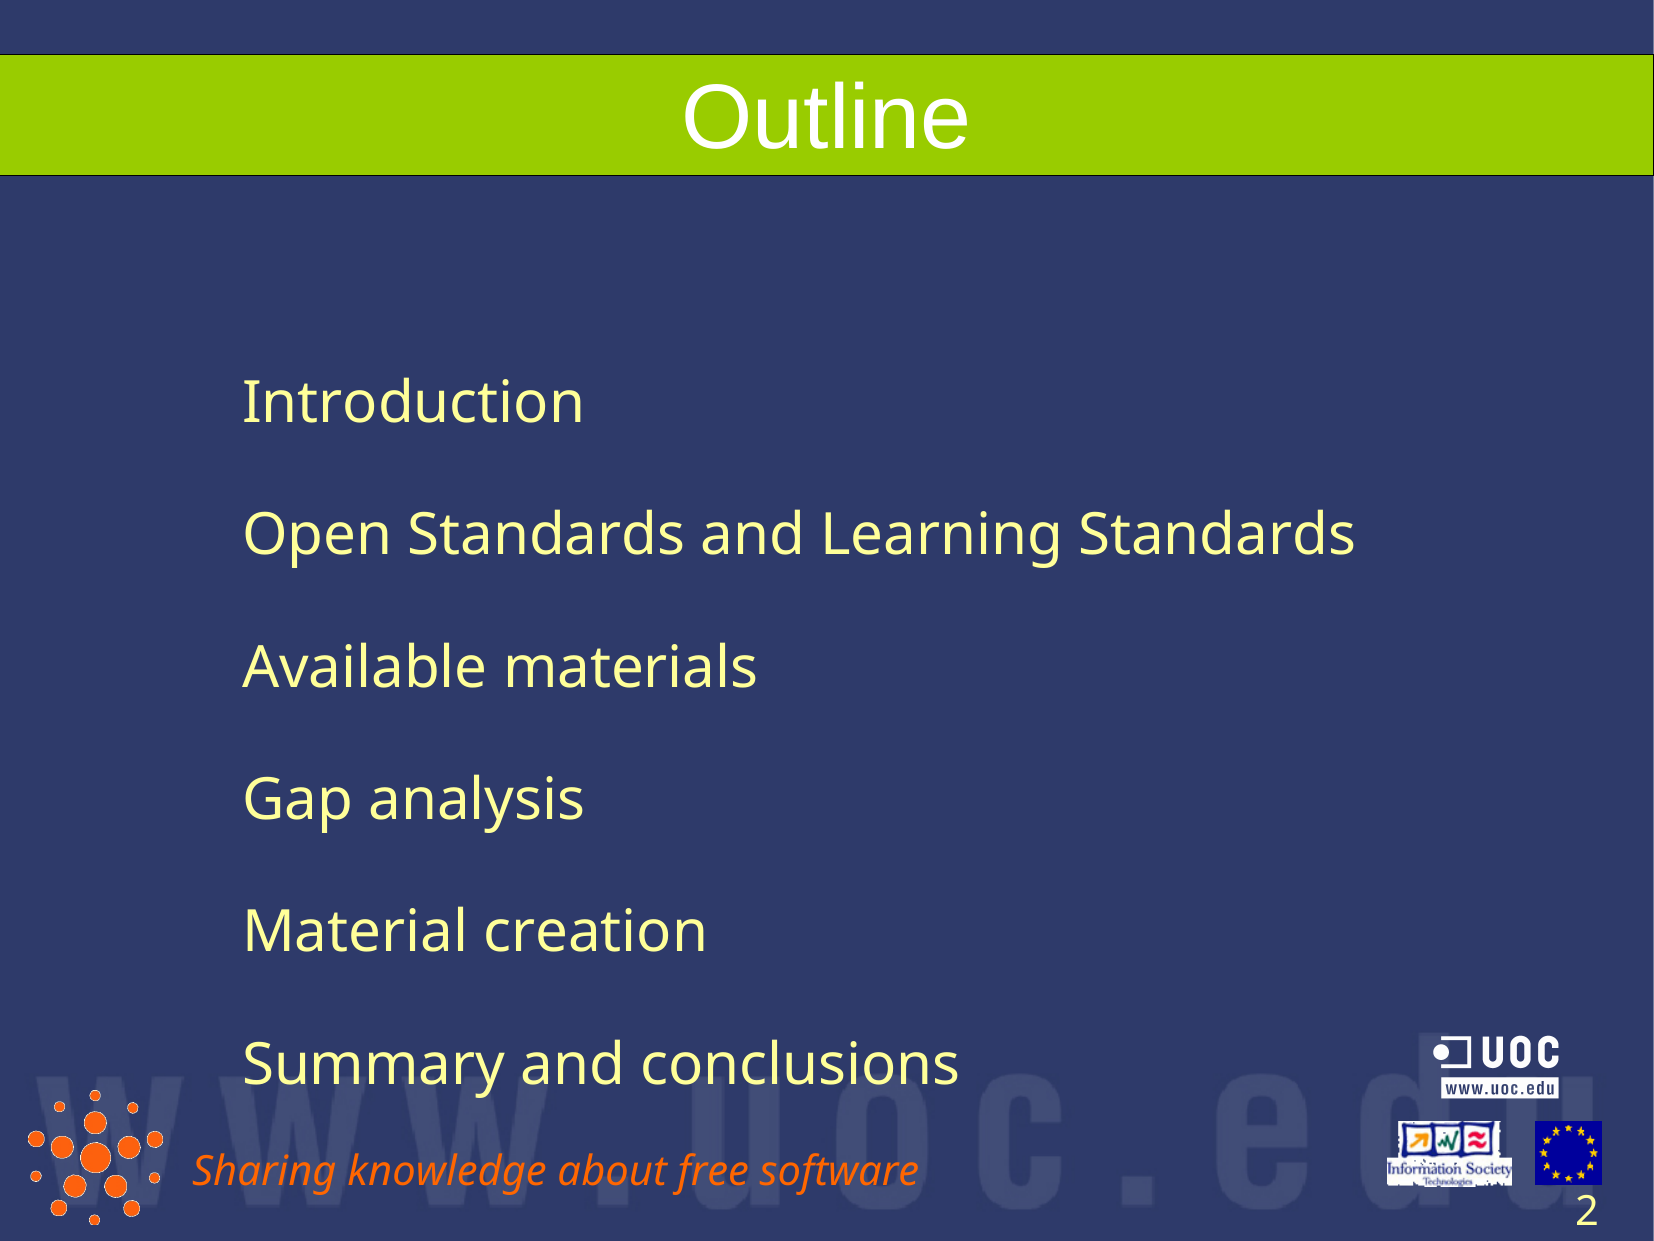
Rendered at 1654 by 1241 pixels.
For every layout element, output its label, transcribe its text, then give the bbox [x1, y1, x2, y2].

title Outline [82, 48, 1571, 185]
picture [0, 0, 1654, 54]
picture [0, 176, 1654, 1241]
text_box Introduction Open Standards and Learning Standards Available materials Gap analysis Material creation Summary and conclusions [206, 204, 1514, 1014]
